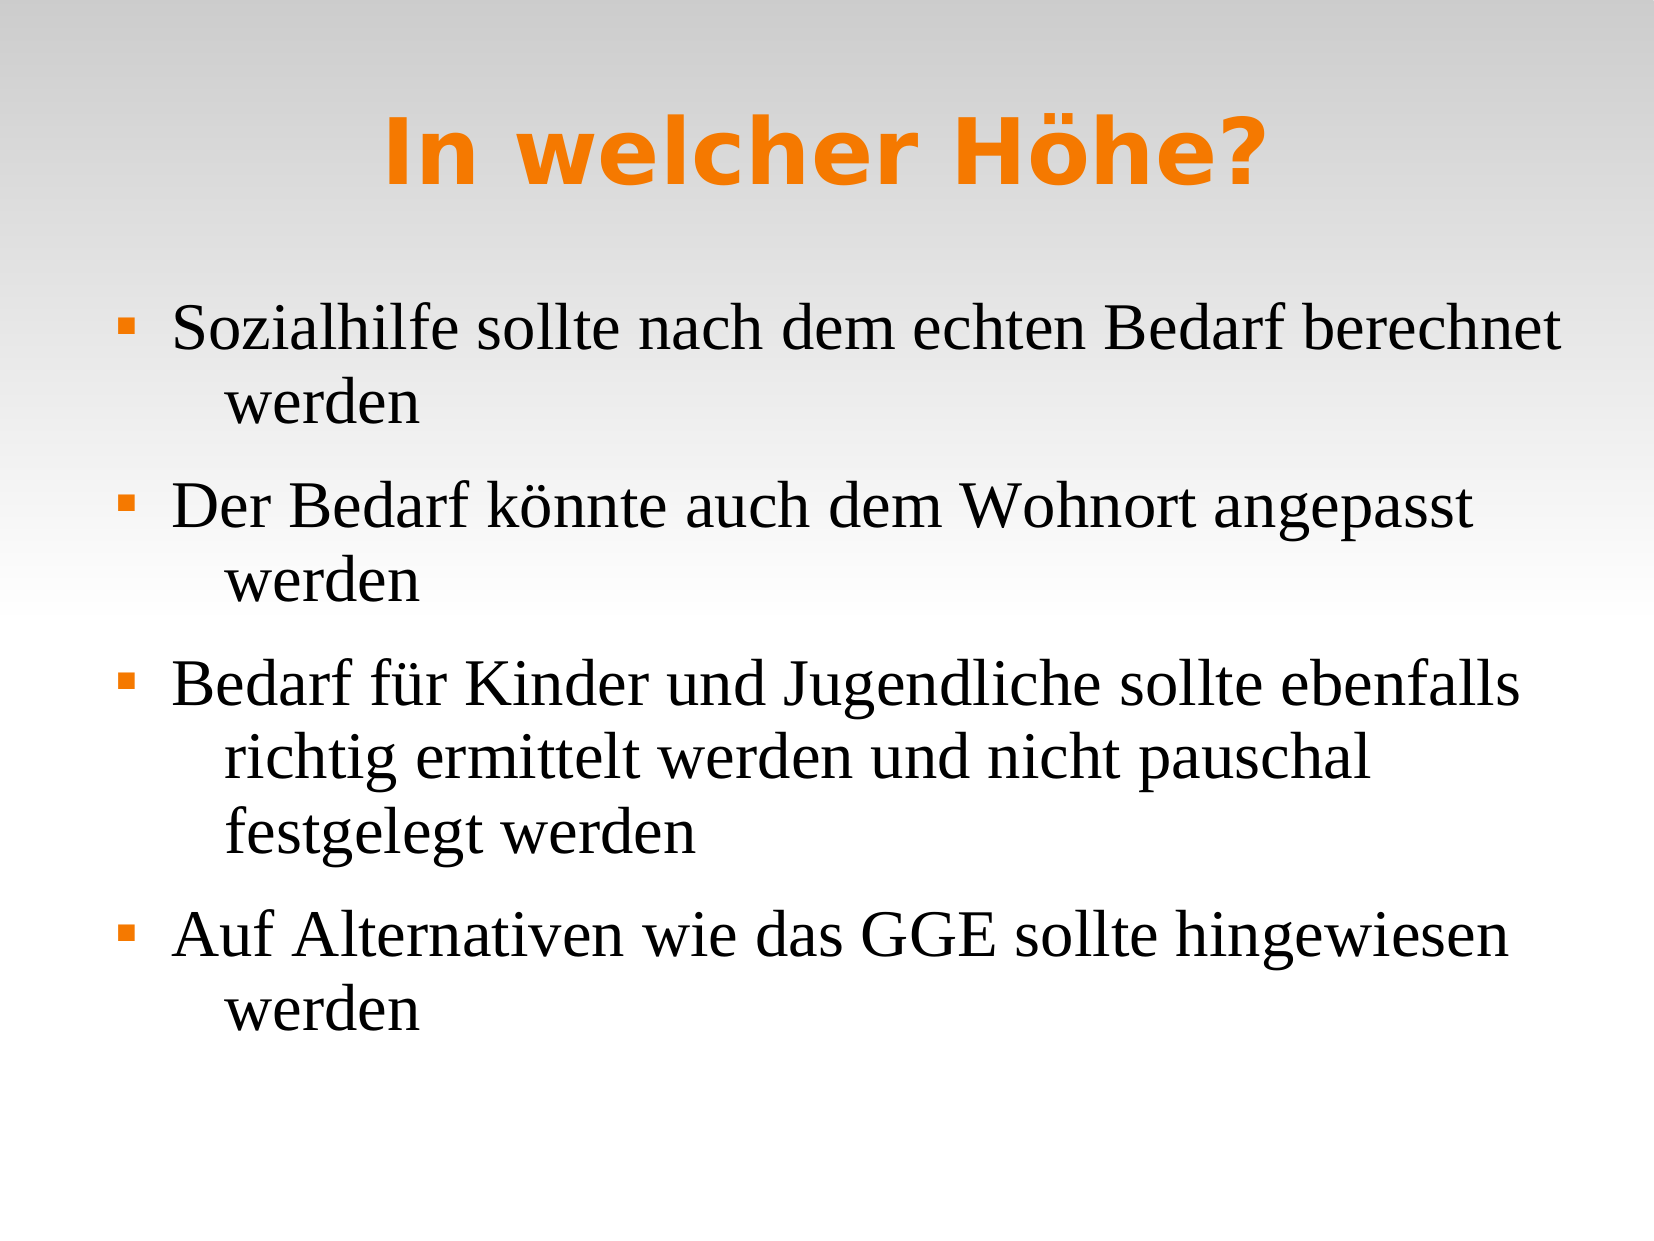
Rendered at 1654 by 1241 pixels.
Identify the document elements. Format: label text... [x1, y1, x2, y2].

list Sozialhilfe sollte nach dem echten Bedarf berechnet werden Der Bedarf könnte auch dem Wohnort angepasst werden Bedarf für Kinder und Jugendliche sollte ebenfalls richtig ermittelt werden und nicht pauschal festgelegt werden Auf Alternativen wie das GGE sollte hingewiesen werden [82, 290, 1571, 1106]
title In welcher Höhe? [82, 56, 1571, 250]
